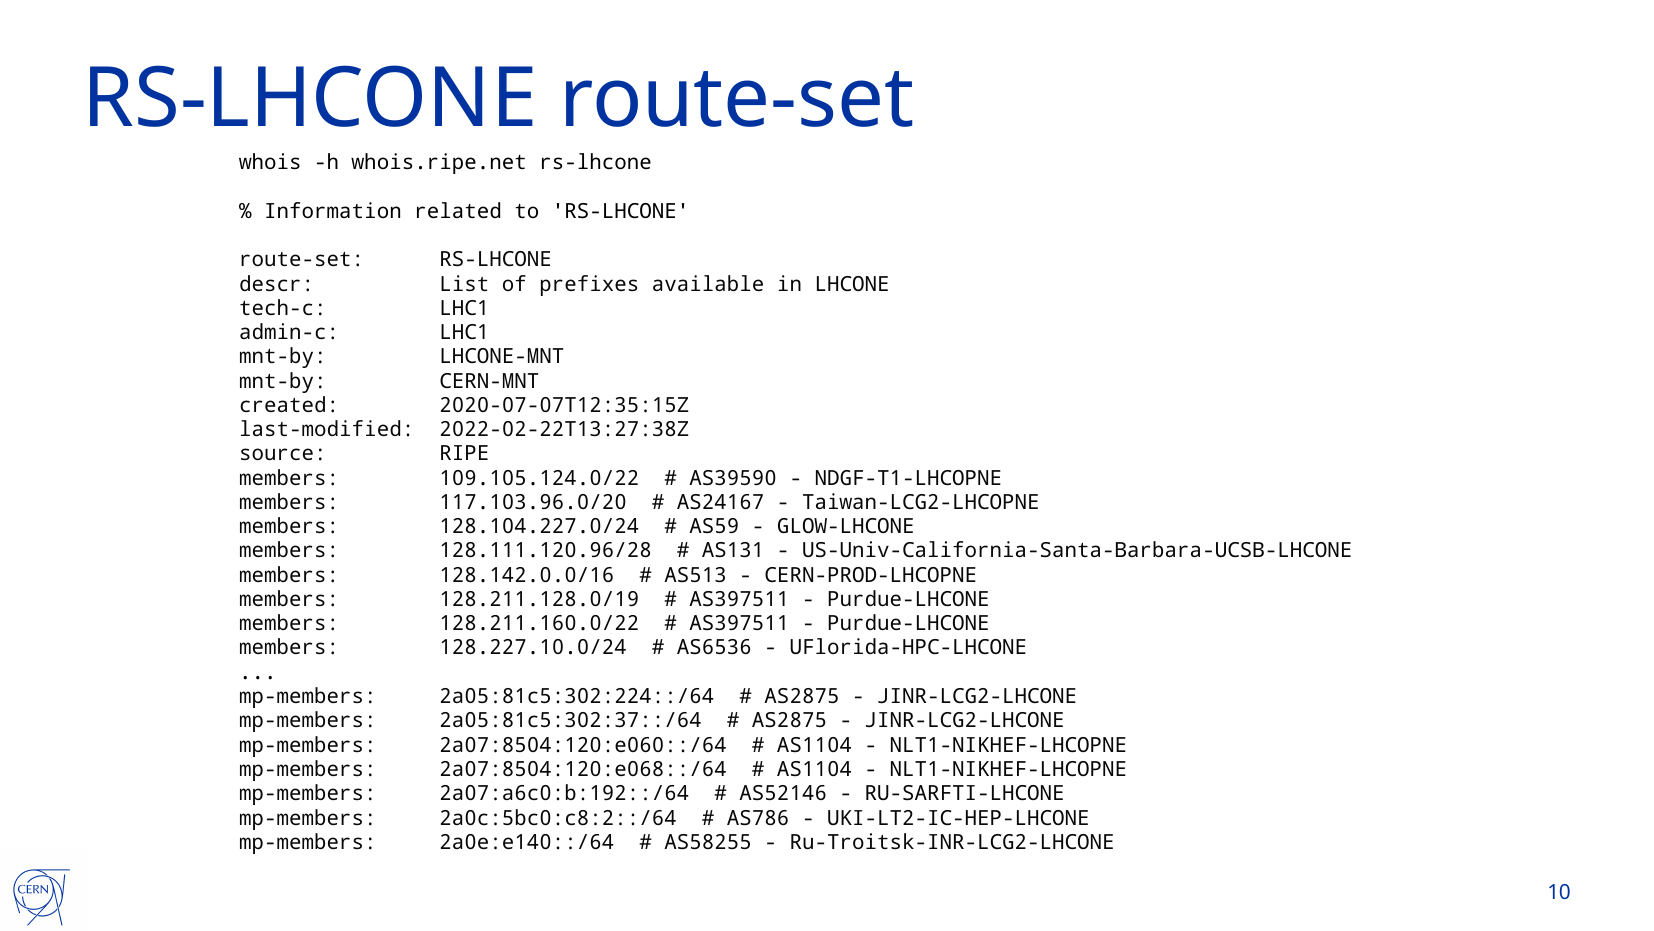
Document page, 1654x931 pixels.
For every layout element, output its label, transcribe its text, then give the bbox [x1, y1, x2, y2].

title RS-LHCONE route-set [82, 37, 1571, 193]
text_box whois -h whois.ripe.net rs-lhcone % Information related to 'RS-LHCONE' route-set: RS-LHCONE descr: List of prefixes available in LHCONE tech-c: LHC1 admin-c: LHC1 mnt-by: LHCONE-MNT mnt-by: CERN-MNT created: 2020-07-07T12:35:15Z last-modified: 2022-02-22T13:27:38Z source: RIPE members: 109.105.124.0/22 # AS39590 - NDGF-T1-LHCOPNE members: 117.103.96.0/20 # AS24167 - Taiwan-LCG2-LHCOPNE members: 128.104.227.0/24 # AS59 - GLOW-LHCONE members: 128.111.120.96/28 # AS131 - US-Univ-California-Santa-Barbara-UCSB-LHCONE members: 128.142.0.0/16 # AS513 - CERN-PROD-LHCOPNE members: 128.211.128.0/19 # AS397511 - Purdue-LHCONE members: 128.211.160.0/22 # AS397511 - Purdue-LHCONE members: 128.227.10.0/24 # AS6536 - UFlorida-HPC-LHCONE ... mp-members: 2a05:81c5:302:224::/64 # AS2875 - JINR-LCG2-LHCONE mp-members: 2a05:81c5:302:37::/64 # AS2875 - JINR-LCG2-LHCONE mp-members: 2a07:8504:120:e060::/64 # AS1104 - NLT1-NIKHEF-LHCOPNE mp-members: 2a07:8504:120:e068::/64 # AS1104 - NLT1-NIKHEF-LHCOPNE mp-members: 2a07:a6c0:b:192::/64 # AS52146 - RU-SARFTI-LHCONE mp-members: 2a0c:5bc0:c8:2::/64 # AS786 - UKI-LT2-IC-HEP-LHCONE mp-members: 2a0e:e140::/64 # AS58255 - Ru-Troitsk-INR-LCG2-LHCONE [224, 142, 1501, 931]
picture [0, 850, 127, 931]
